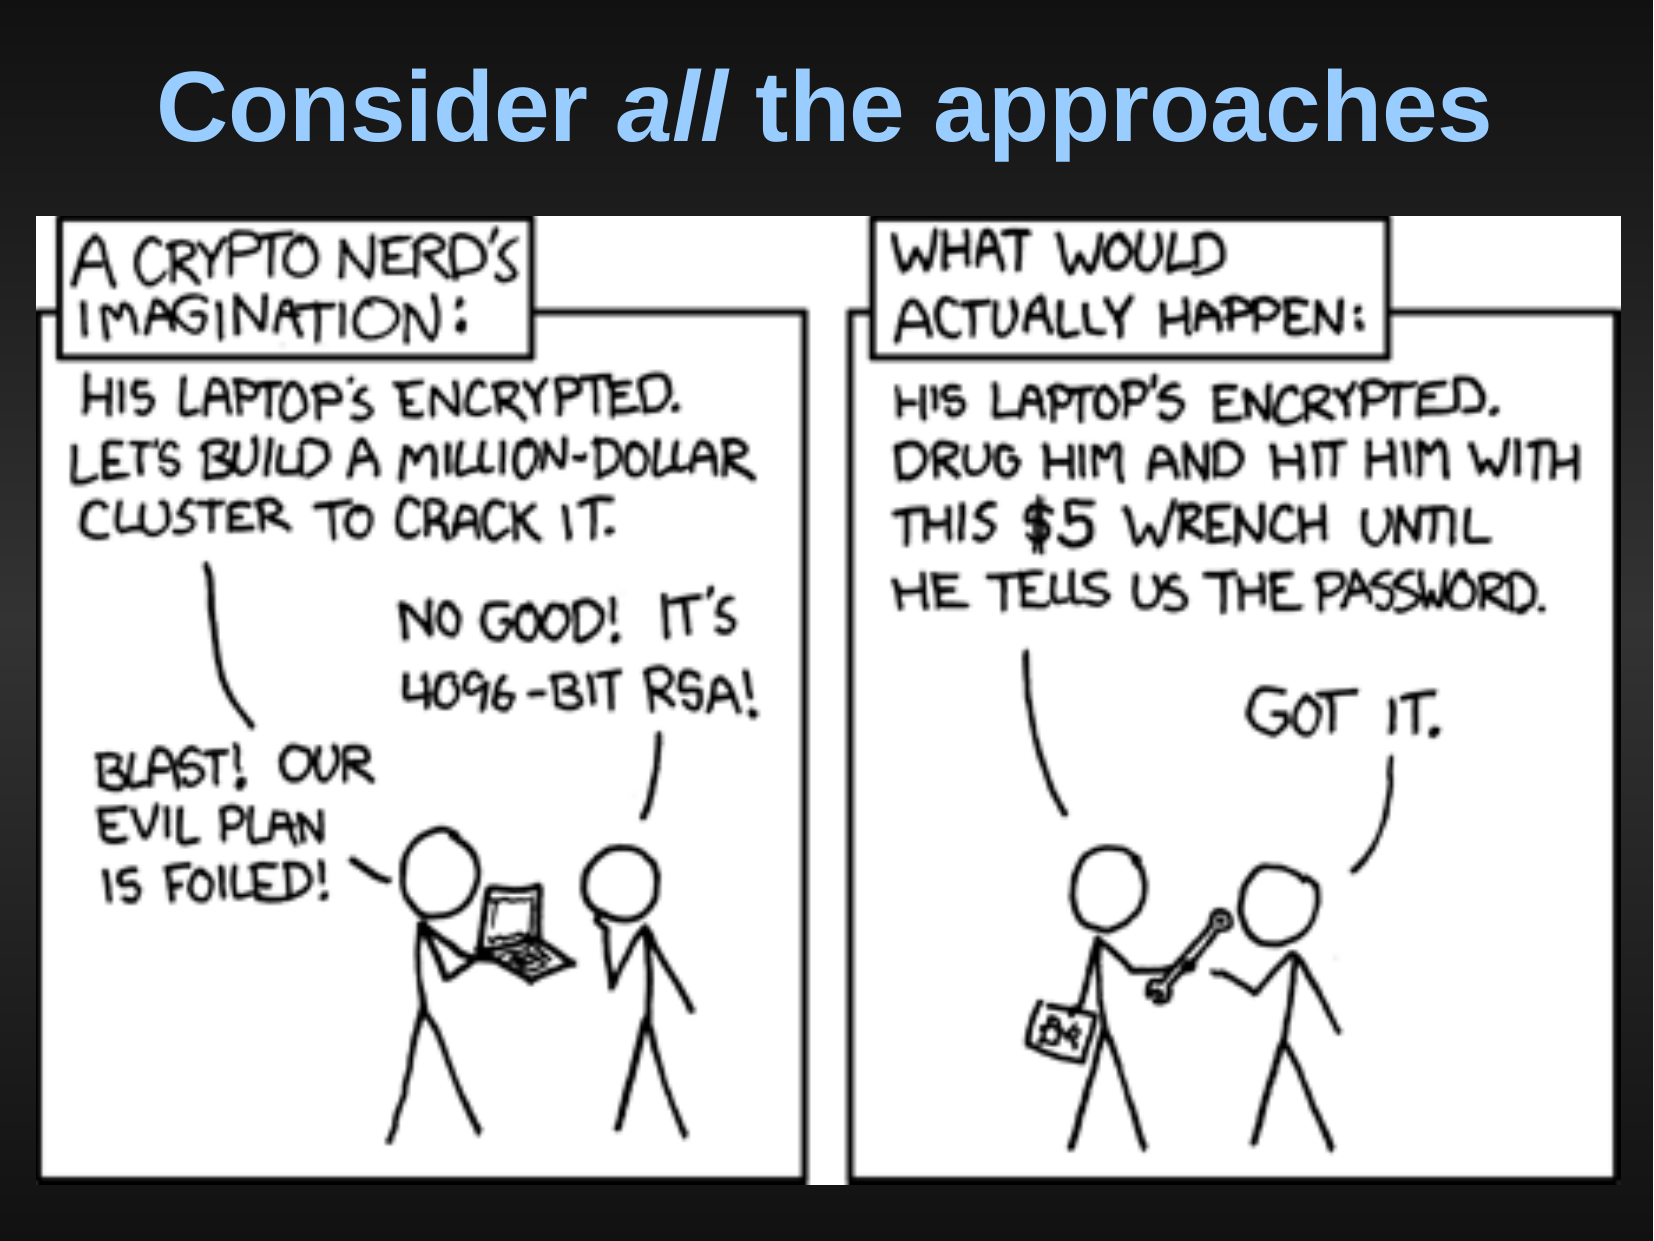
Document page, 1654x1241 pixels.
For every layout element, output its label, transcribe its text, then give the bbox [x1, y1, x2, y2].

picture [36, 216, 1621, 1186]
title Consider all the approaches [0, 2, 1651, 211]
